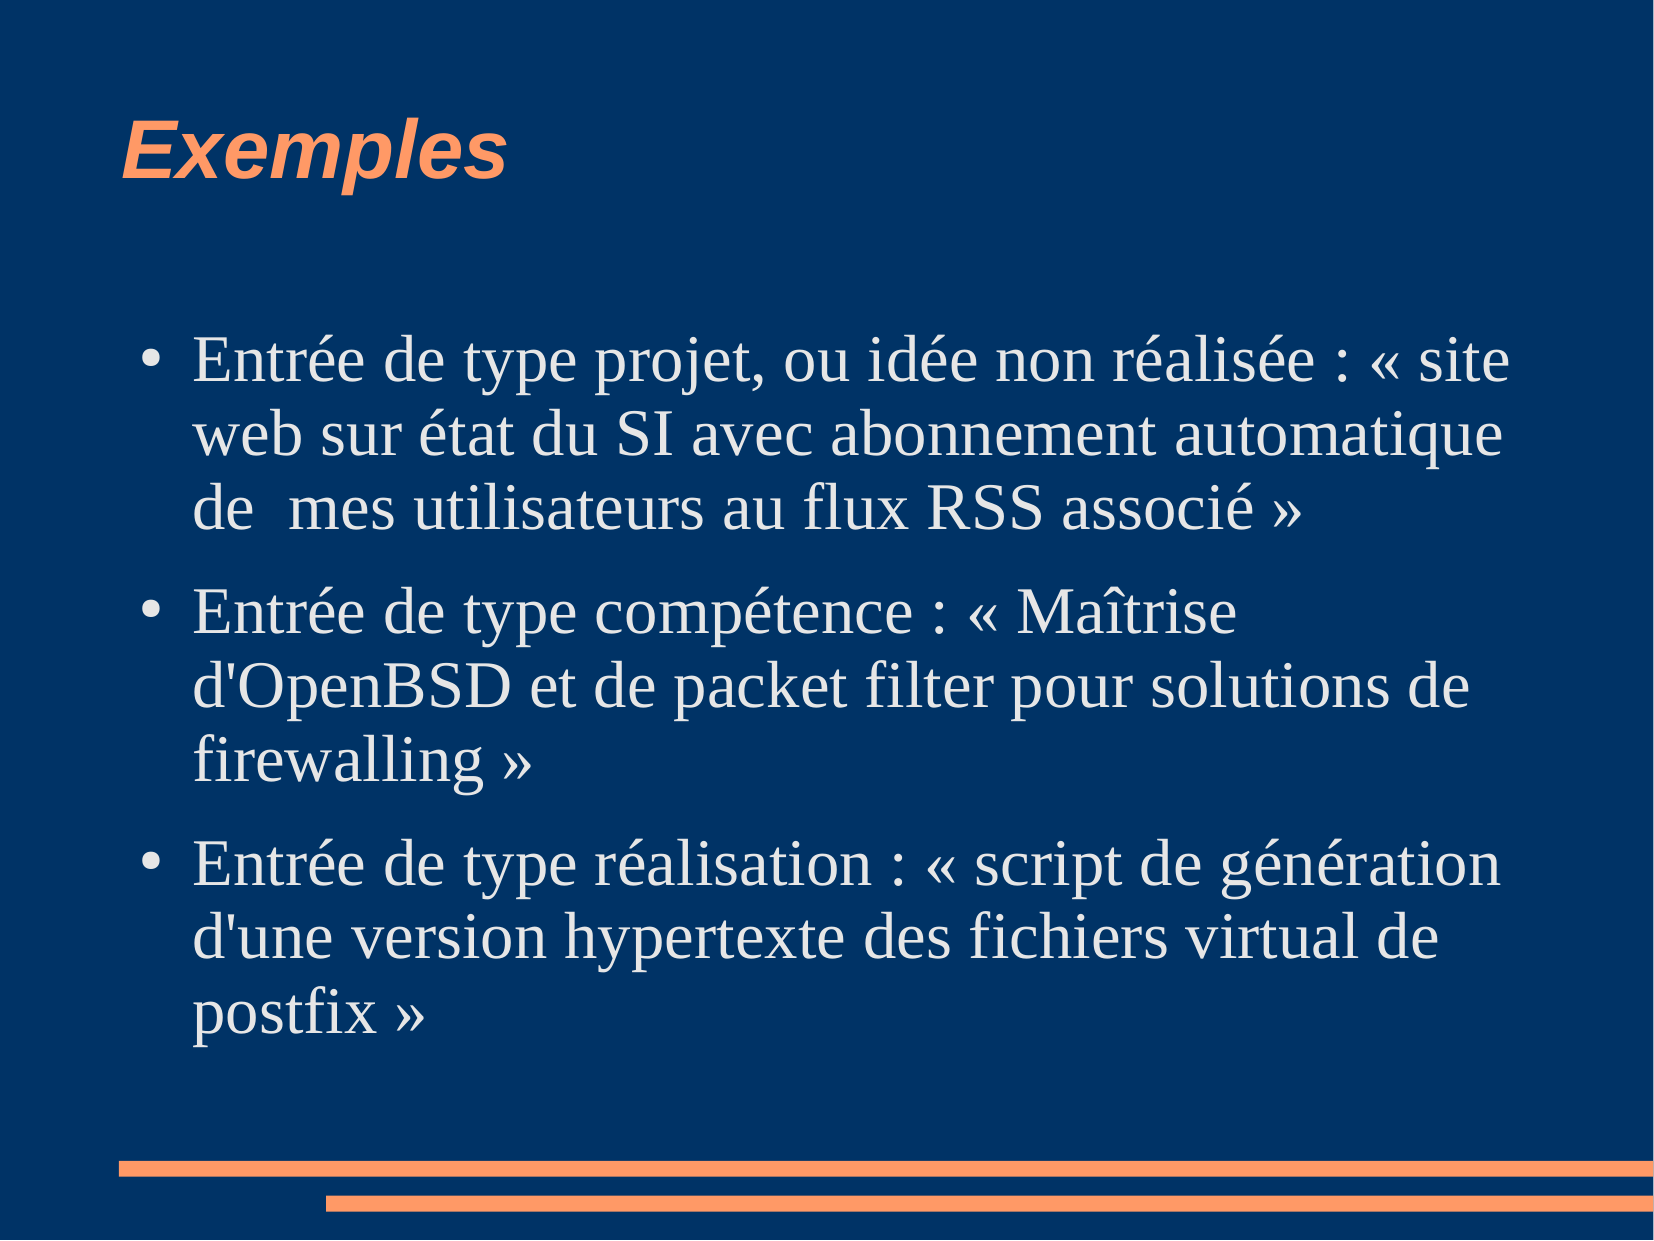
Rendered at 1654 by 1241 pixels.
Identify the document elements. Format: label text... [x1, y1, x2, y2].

list Entrée de type projet, ou idée non réalisée : « site web sur état du SI avec abonnement automatique de mes utilisateurs au flux RSS associé » Entrée de type compétence : « Maîtrise d'OpenBSD et de packet filter pour solutions de firewalling » Entrée de type réalisation : « script de génération d'une version hypertexte des fichiers virtual de postfix » [121, 322, 1561, 1126]
title Exemples [121, 53, 1534, 246]
